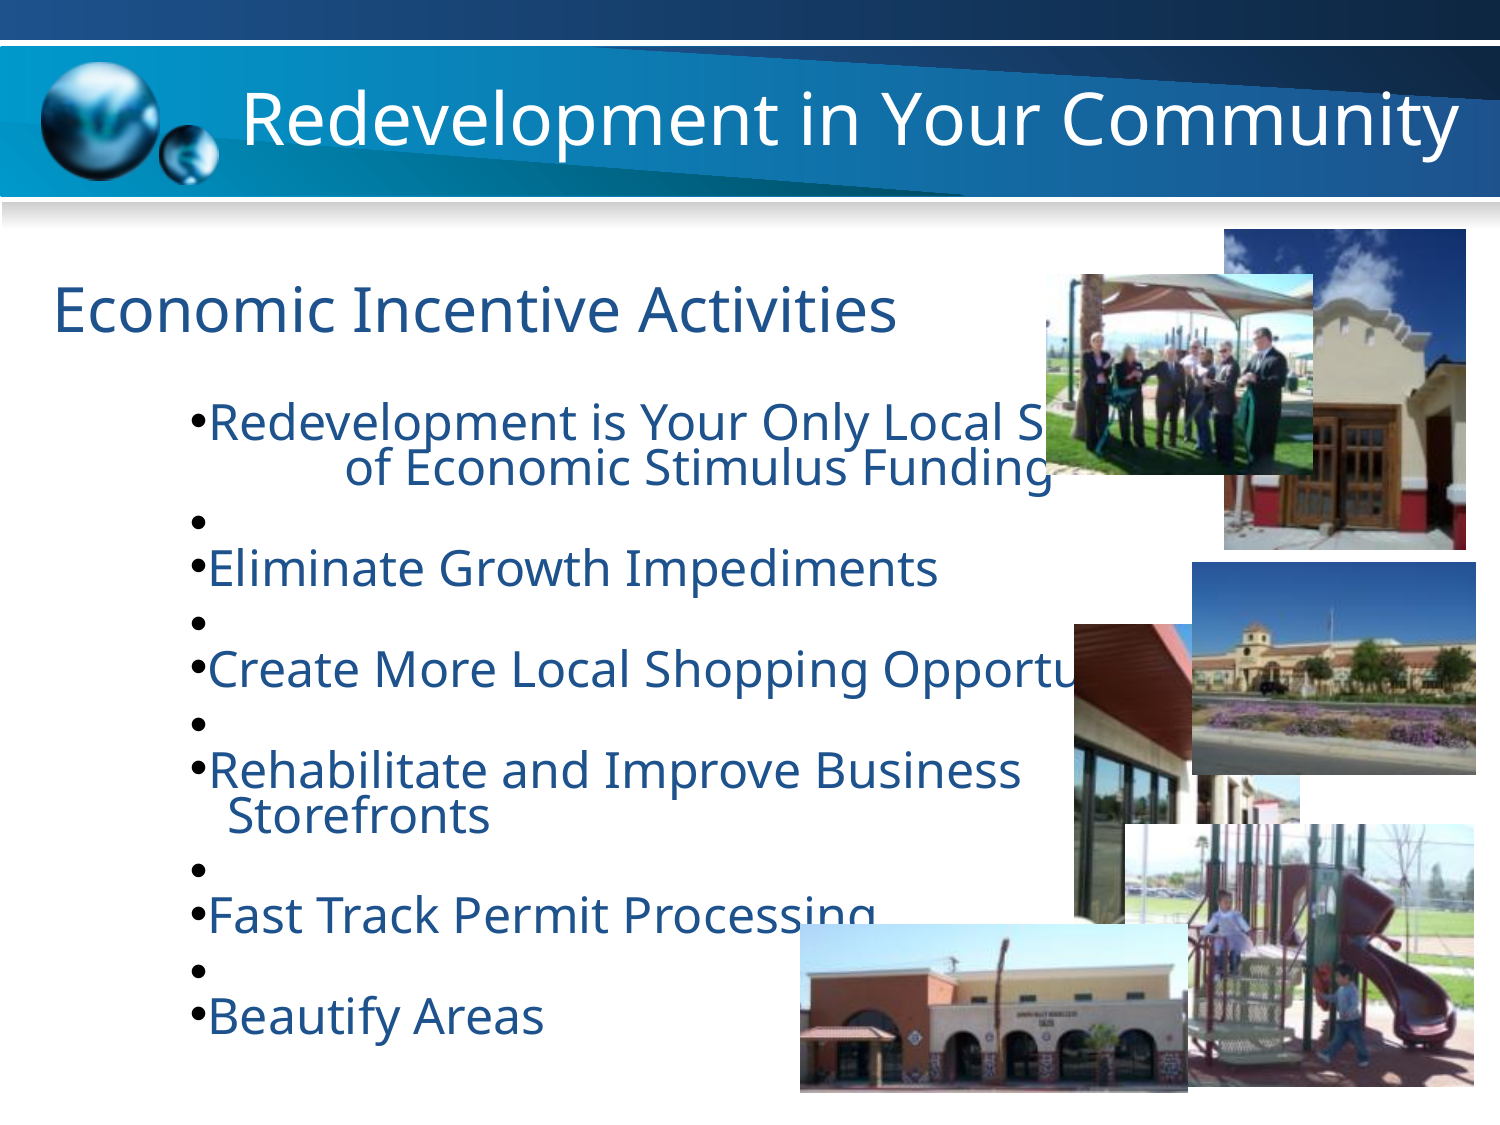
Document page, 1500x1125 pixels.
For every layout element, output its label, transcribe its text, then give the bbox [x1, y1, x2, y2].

title Redevelopment in Your Community [225, 45, 1500, 188]
text_box Economic Incentive Activities Redevelopment is Your Only Local Source of Economic Stimulus Funding Eliminate Growth Impediments Create More Local Shopping Opportunities Rehabilitate and Improve Business Storefronts Fast Track Permit Processing Beautify Areas [25, 262, 1250, 1051]
picture [800, 562, 1476, 1093]
picture [1046, 229, 1466, 551]
